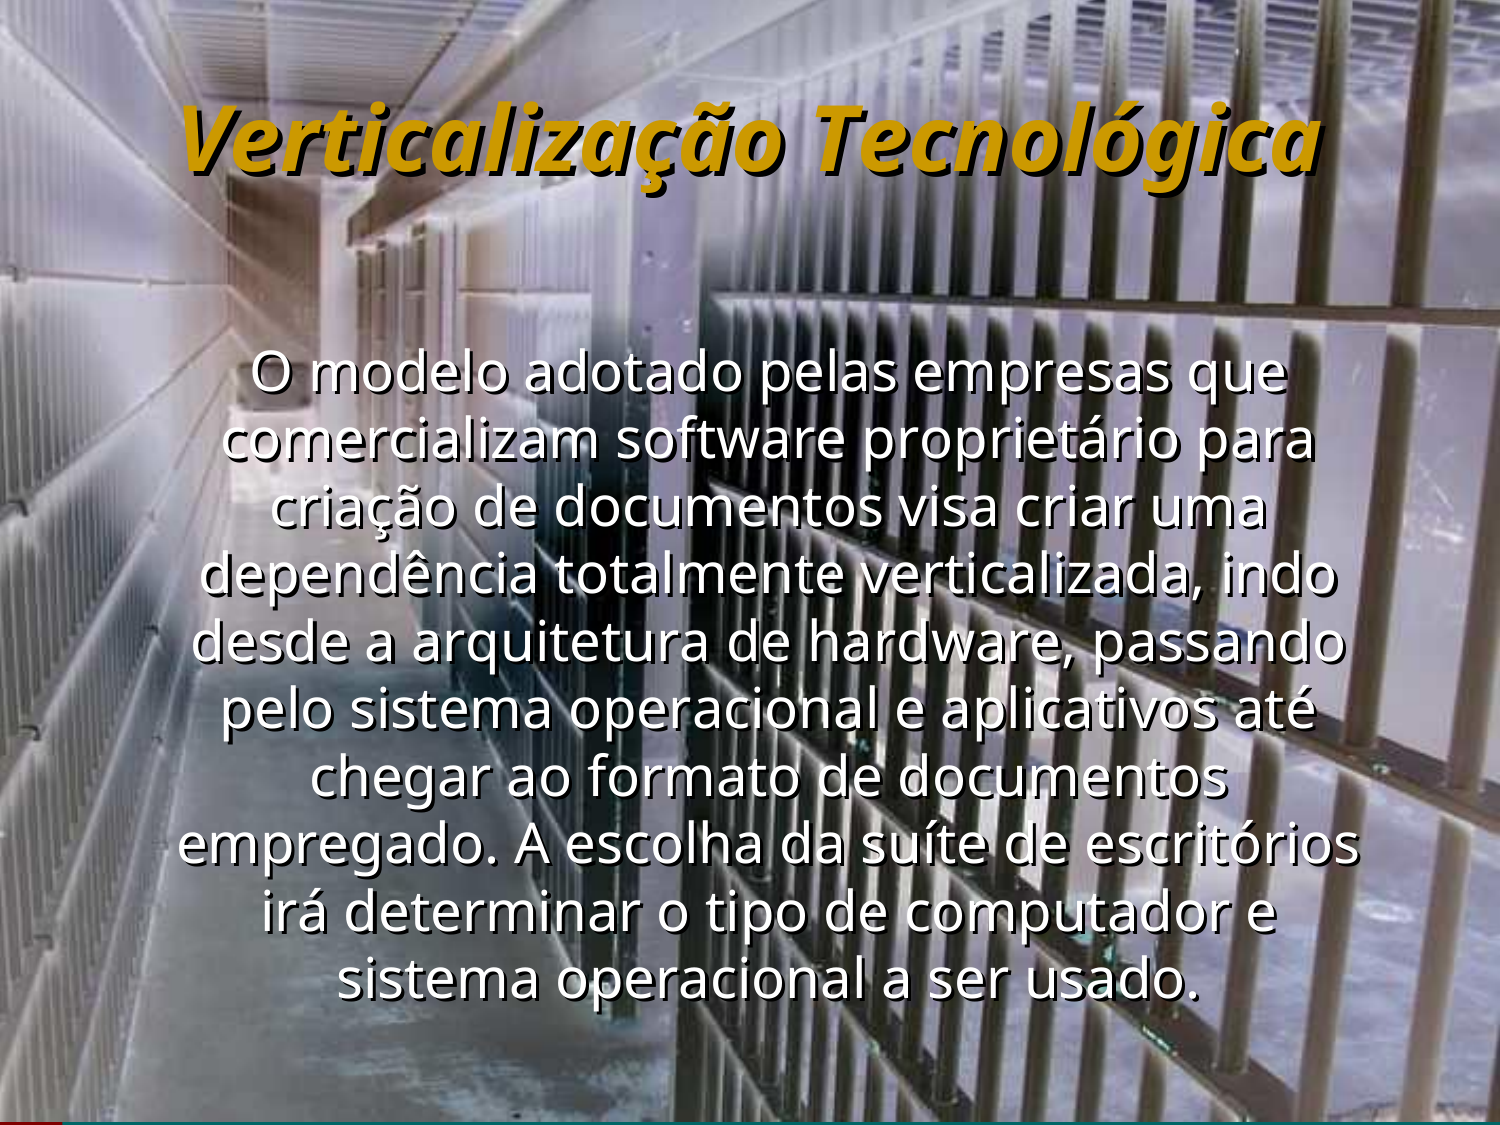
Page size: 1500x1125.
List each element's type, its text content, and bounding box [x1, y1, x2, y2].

list O modelo adotado pelas empresas que comercializam software proprietário para criação de documentos visa criar uma dependência totalmente verticalizada, indo desde a arquitetura de hardware, passando pelo sistema operacional e aplicativos até chegar ao formato de documentos empregado. A escolha da suíte de escritórios irá determinar o tipo de computador e sistema operacional a ser usado. [149, 327, 1388, 1071]
title Verticalização Tecnológica [150, 0, 1351, 292]
picture [0, 0, 1500, 1123]
